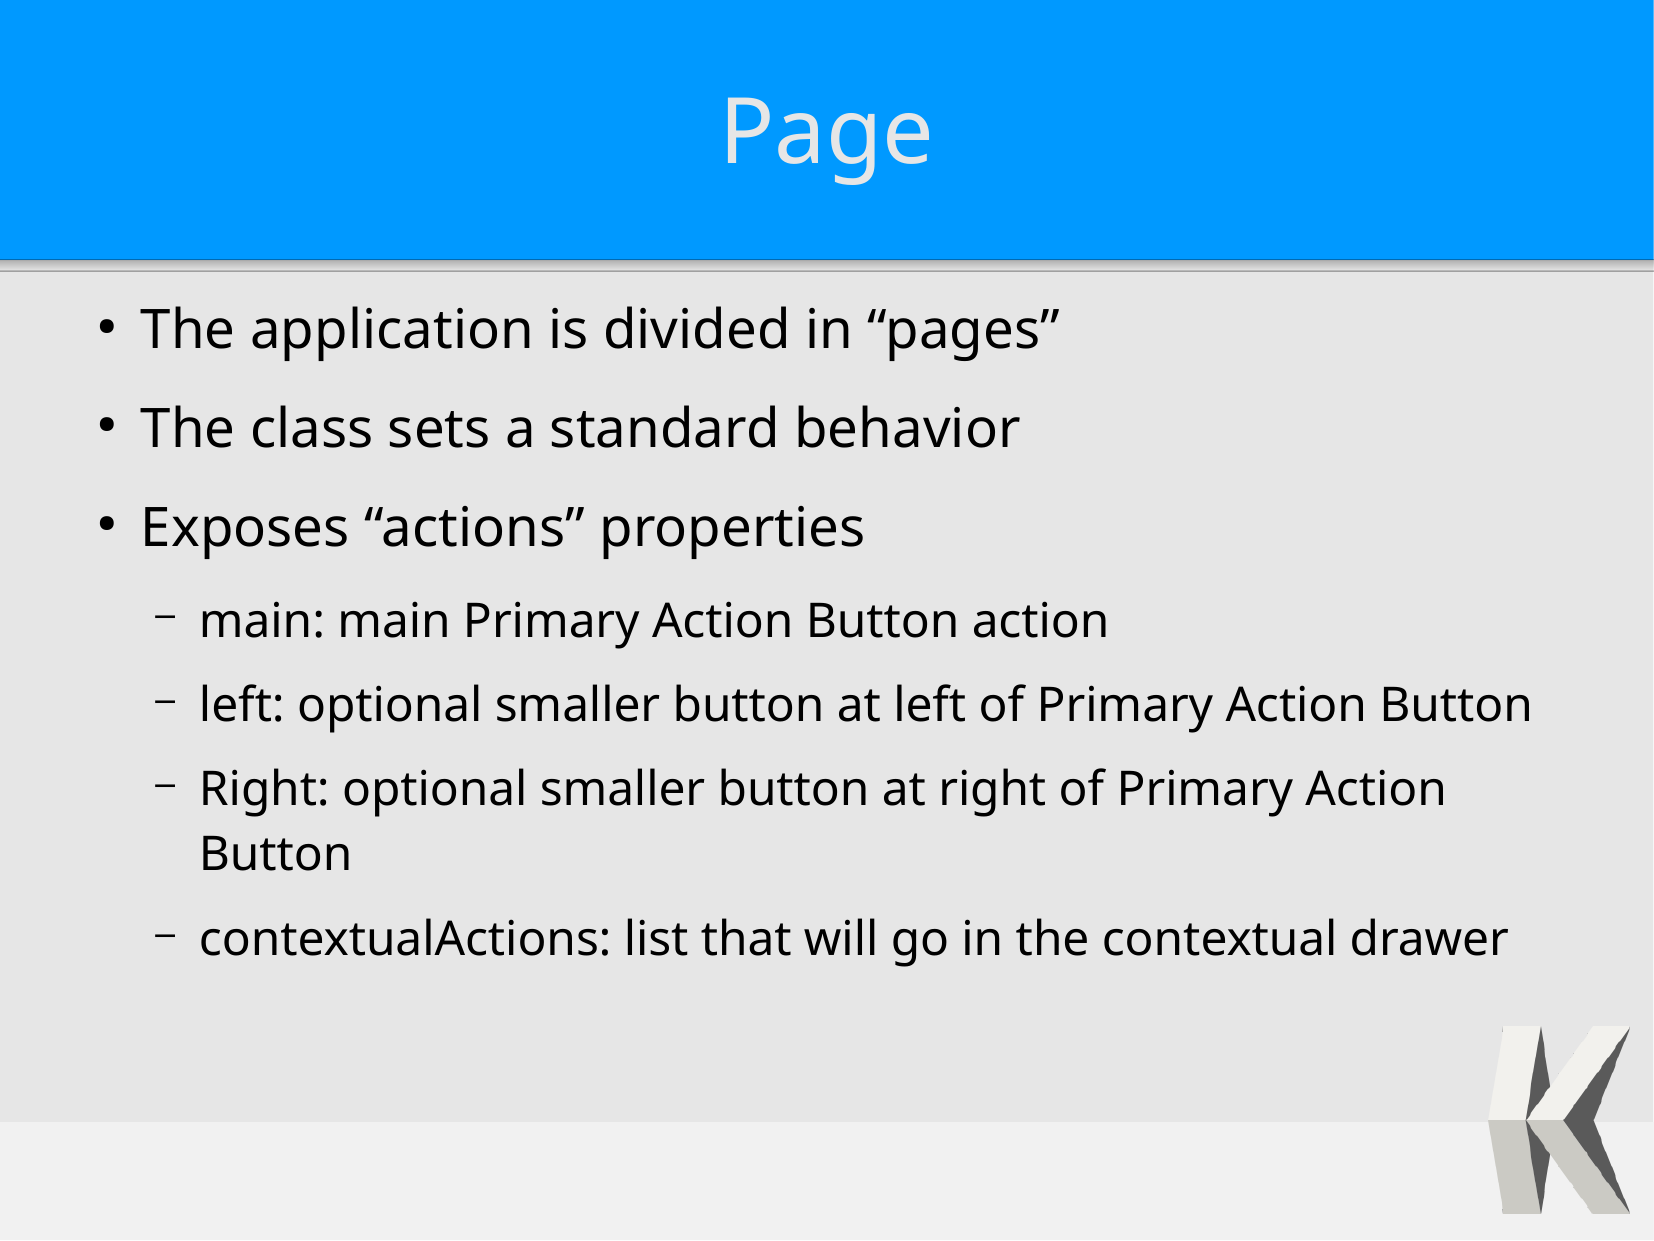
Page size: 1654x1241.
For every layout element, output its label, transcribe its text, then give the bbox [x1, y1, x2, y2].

list The application is divided in “pages” The class sets a standard behavior Exposes “actions” properties main: main Primary Action Button action left: optional smaller button at left of Primary Action Button Right: optional smaller button at right of Primary Action Button contextualActions: list that will go in the contextual drawer [82, 290, 1538, 1010]
title Page [82, 24, 1571, 232]
picture [1488, 1026, 1630, 1214]
